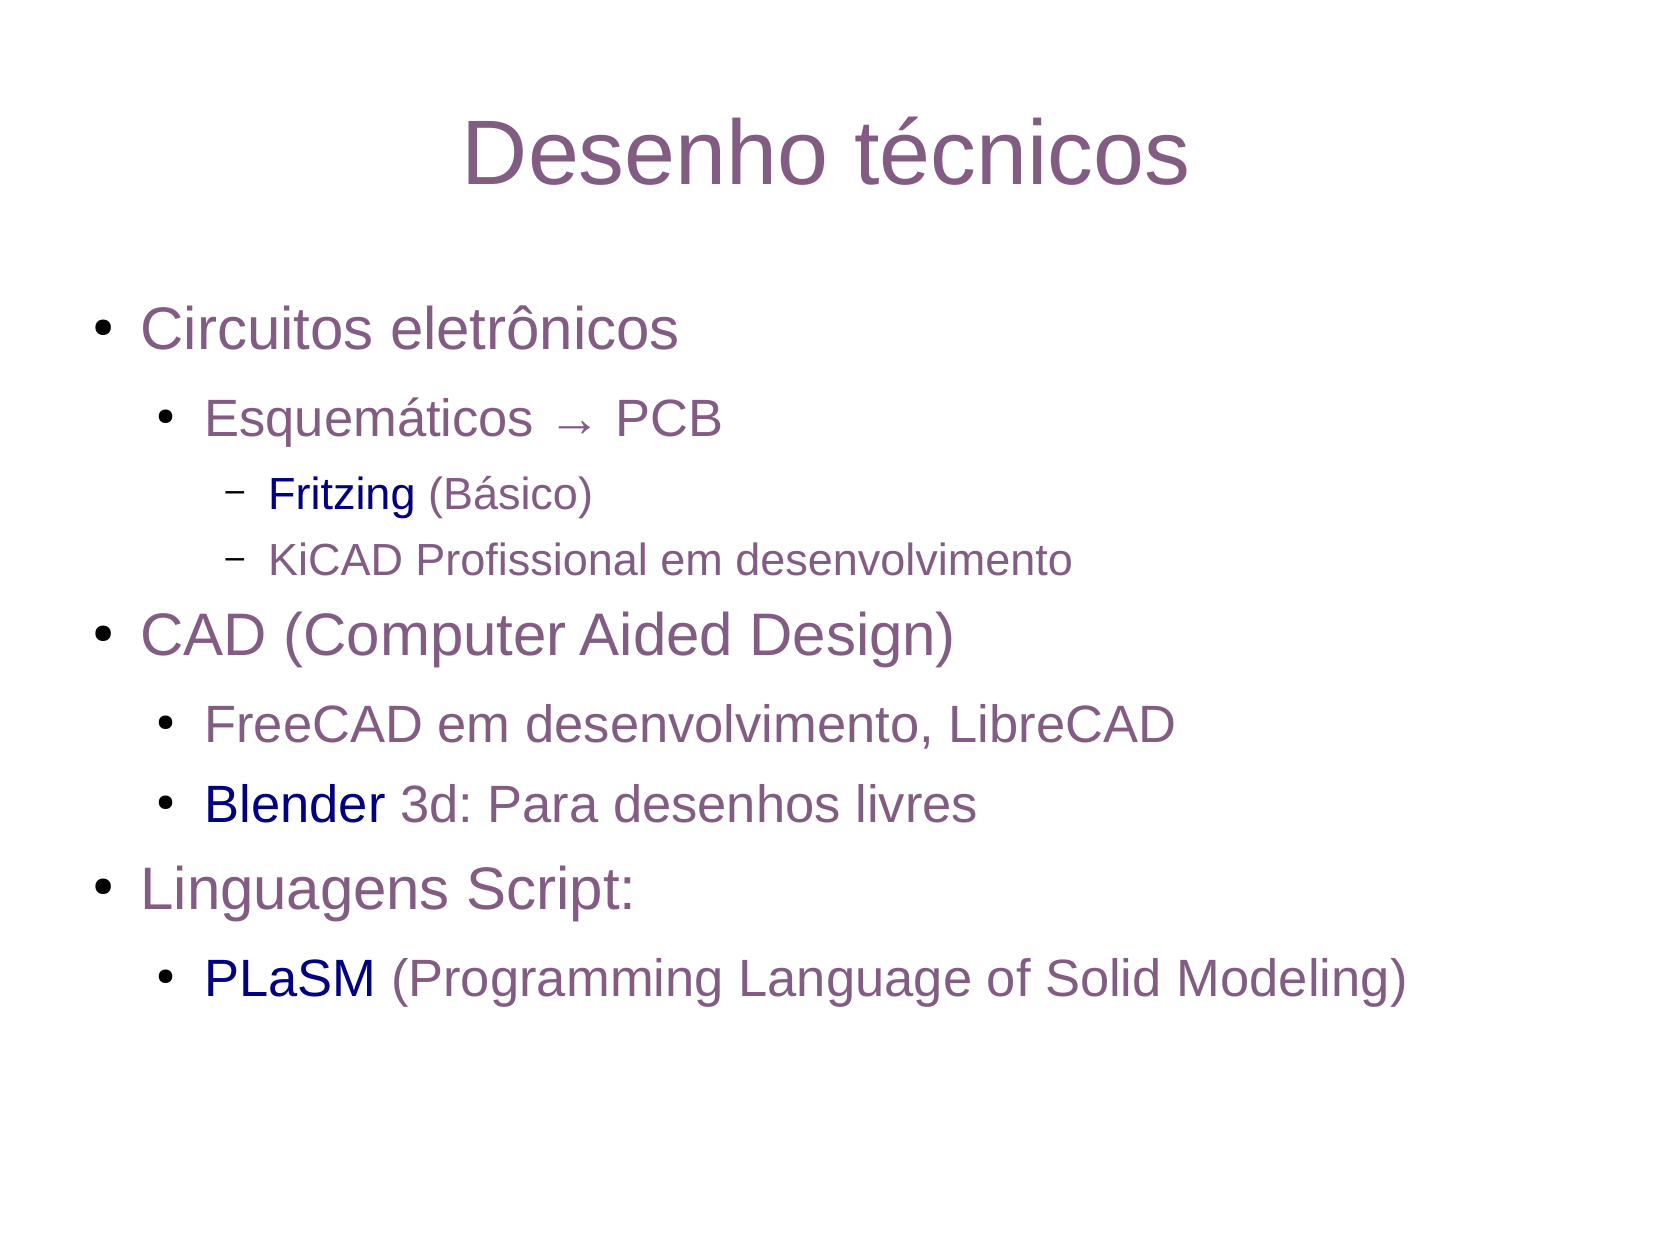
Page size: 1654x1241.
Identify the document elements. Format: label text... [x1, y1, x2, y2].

title Desenho técnicos [82, 49, 1571, 257]
list Circuitos eletrônicos Esquemáticos → PCB Fritzing (Básico) KiCAD Profissional em desenvolvimento CAD (Computer Aided Design) FreeCAD em desenvolvimento, LibreCAD Blender 3d: Para desenhos livres Linguagens Script: PLaSM (Programming Language of Solid Modeling) [76, 295, 1565, 1015]
